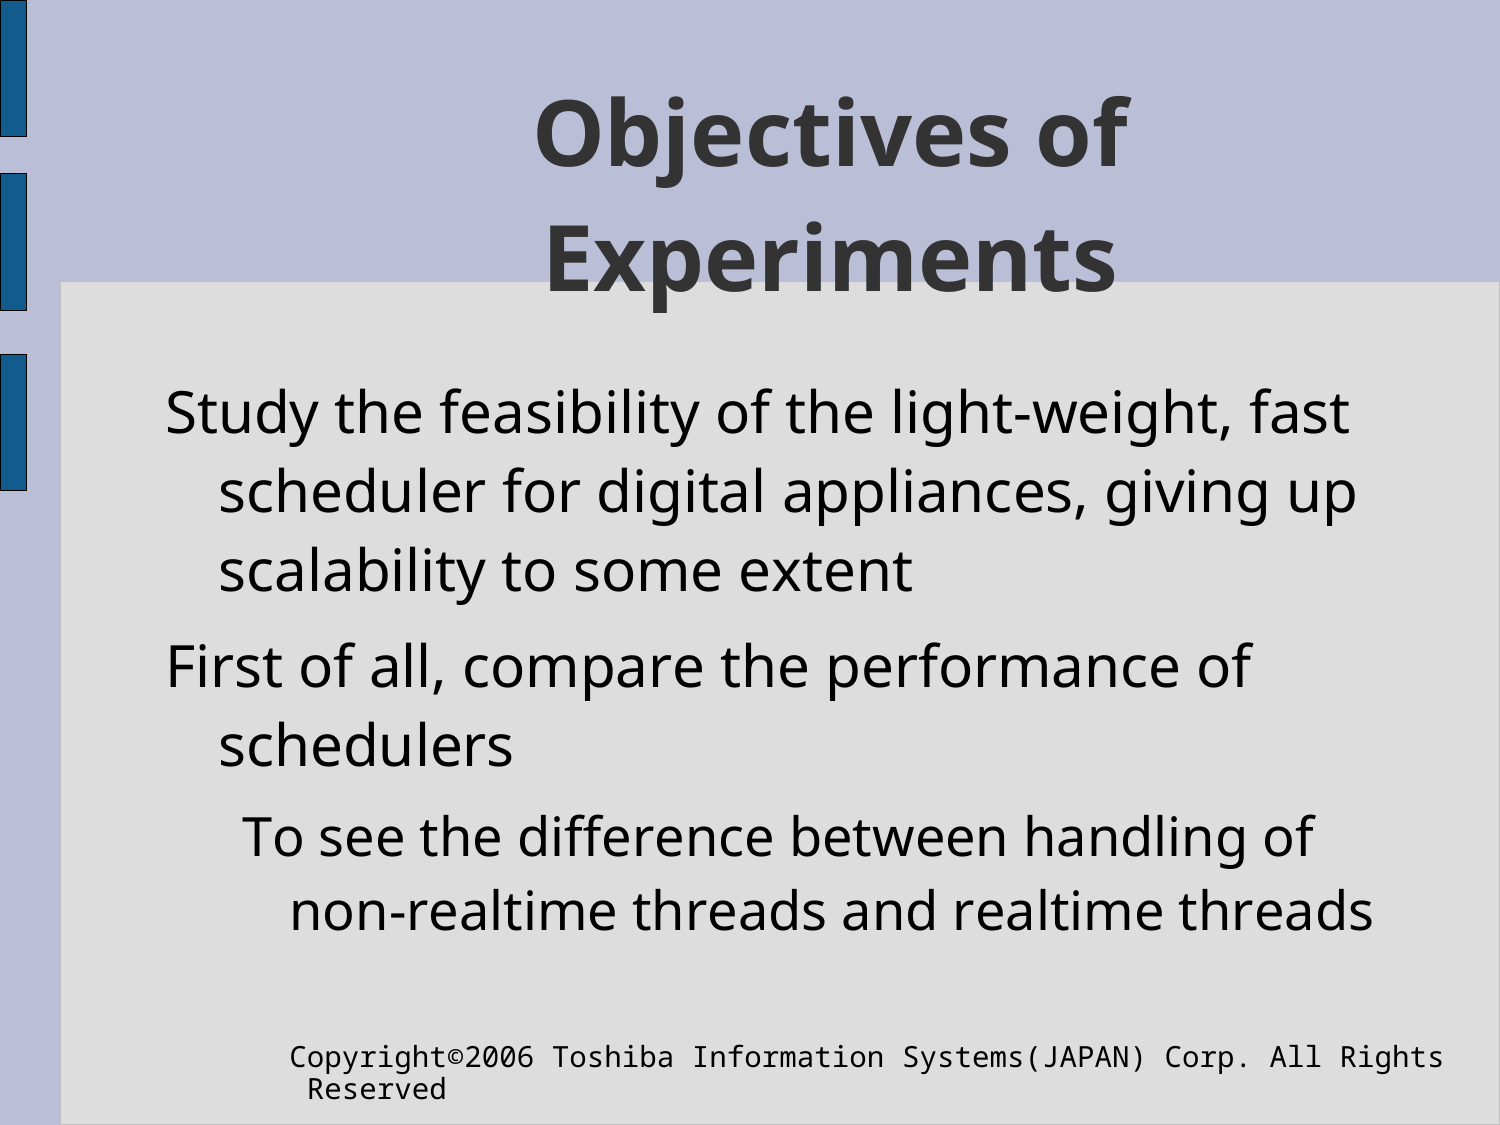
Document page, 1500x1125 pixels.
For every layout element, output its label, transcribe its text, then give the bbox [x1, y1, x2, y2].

title Objectives of Experiments [225, 99, 1436, 288]
list Study the feasibility of the light-weight, fast scheduler for digital appliances, giving up scalability to some extent First of all, compare the performance of schedulers To see the difference between handling of non-realtime threads and realtime threads [132, 363, 1439, 1000]
